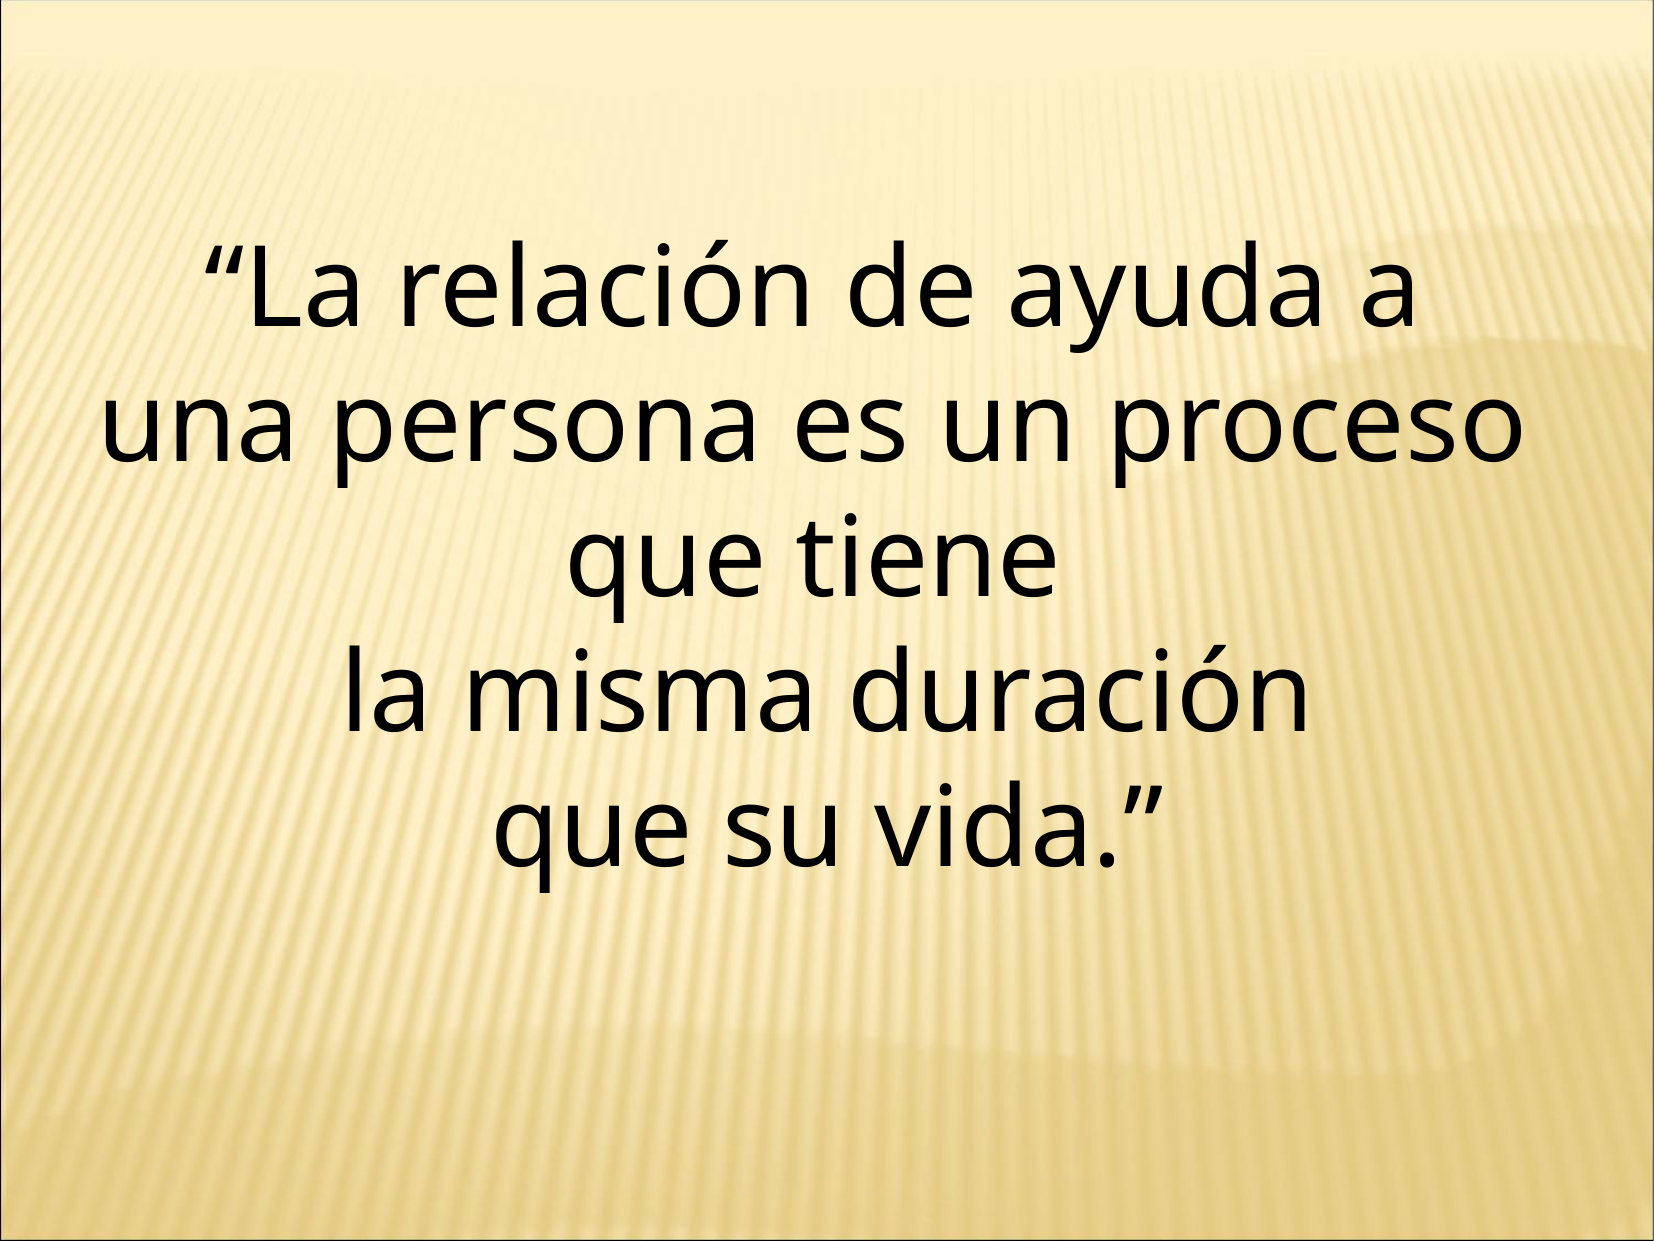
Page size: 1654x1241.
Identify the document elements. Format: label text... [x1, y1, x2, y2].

text_box “La relación de ayuda a una persona es un proceso que tiene la misma duración que su vida.” [83, 206, 1573, 898]
picture [0, 0, 1654, 1241]
